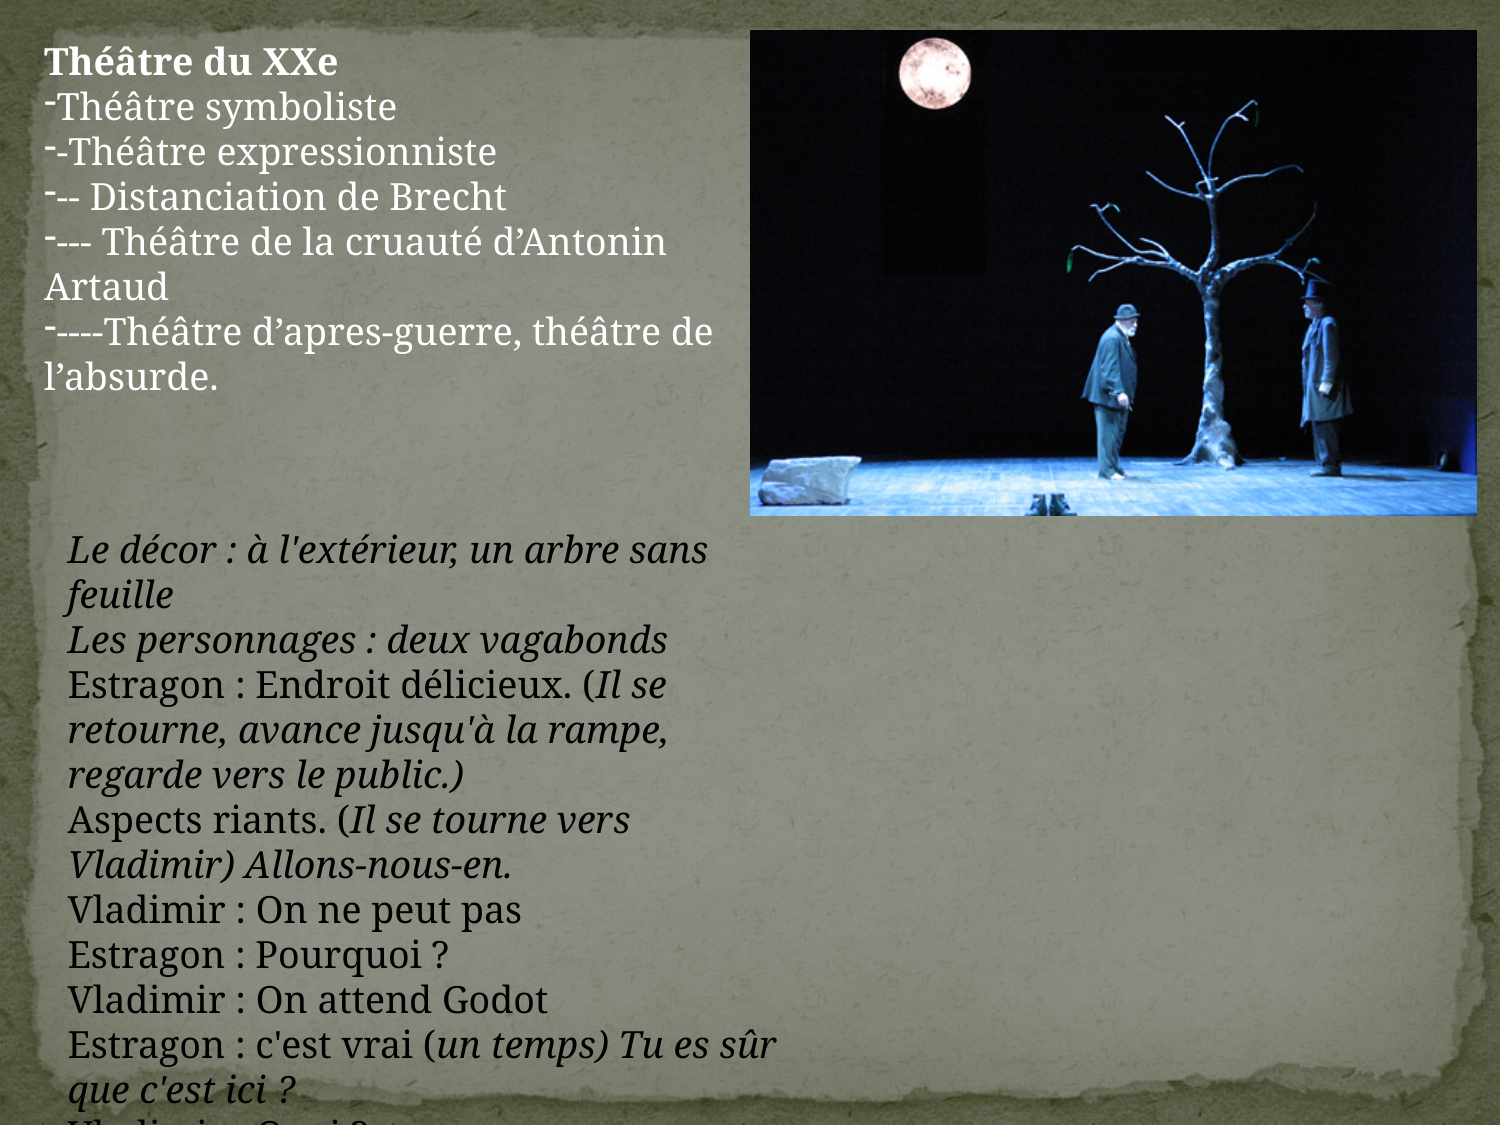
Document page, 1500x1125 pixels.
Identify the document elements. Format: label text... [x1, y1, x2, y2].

text_box Le décor : à l'extérieur, un arbre sans feuille Les personnages : deux vagabonds Estragon : Endroit délicieux. (Il se retourne, avance jusqu'à la rampe, regarde vers le public.) Aspects riants. (Il se tourne vers Vladimir) Allons-nous-en. Vladimir : On ne peut pas Estragon : Pourquoi ? Vladimir : On attend Godot Estragon : c'est vrai (un temps) Tu es sûr que c'est ici ? Vladimir : Quoi ? [53, 519, 803, 1125]
picture [0, 0, 1500, 1125]
text_box Théâtre du XXe Théâtre symboliste -Théâtre expressionniste -- Distanciation de Brecht --- Théâtre de la cruauté d’Antonin Artaud ----Théâtre d’apres-guerre, théâtre de l’absurde. [29, 30, 750, 406]
